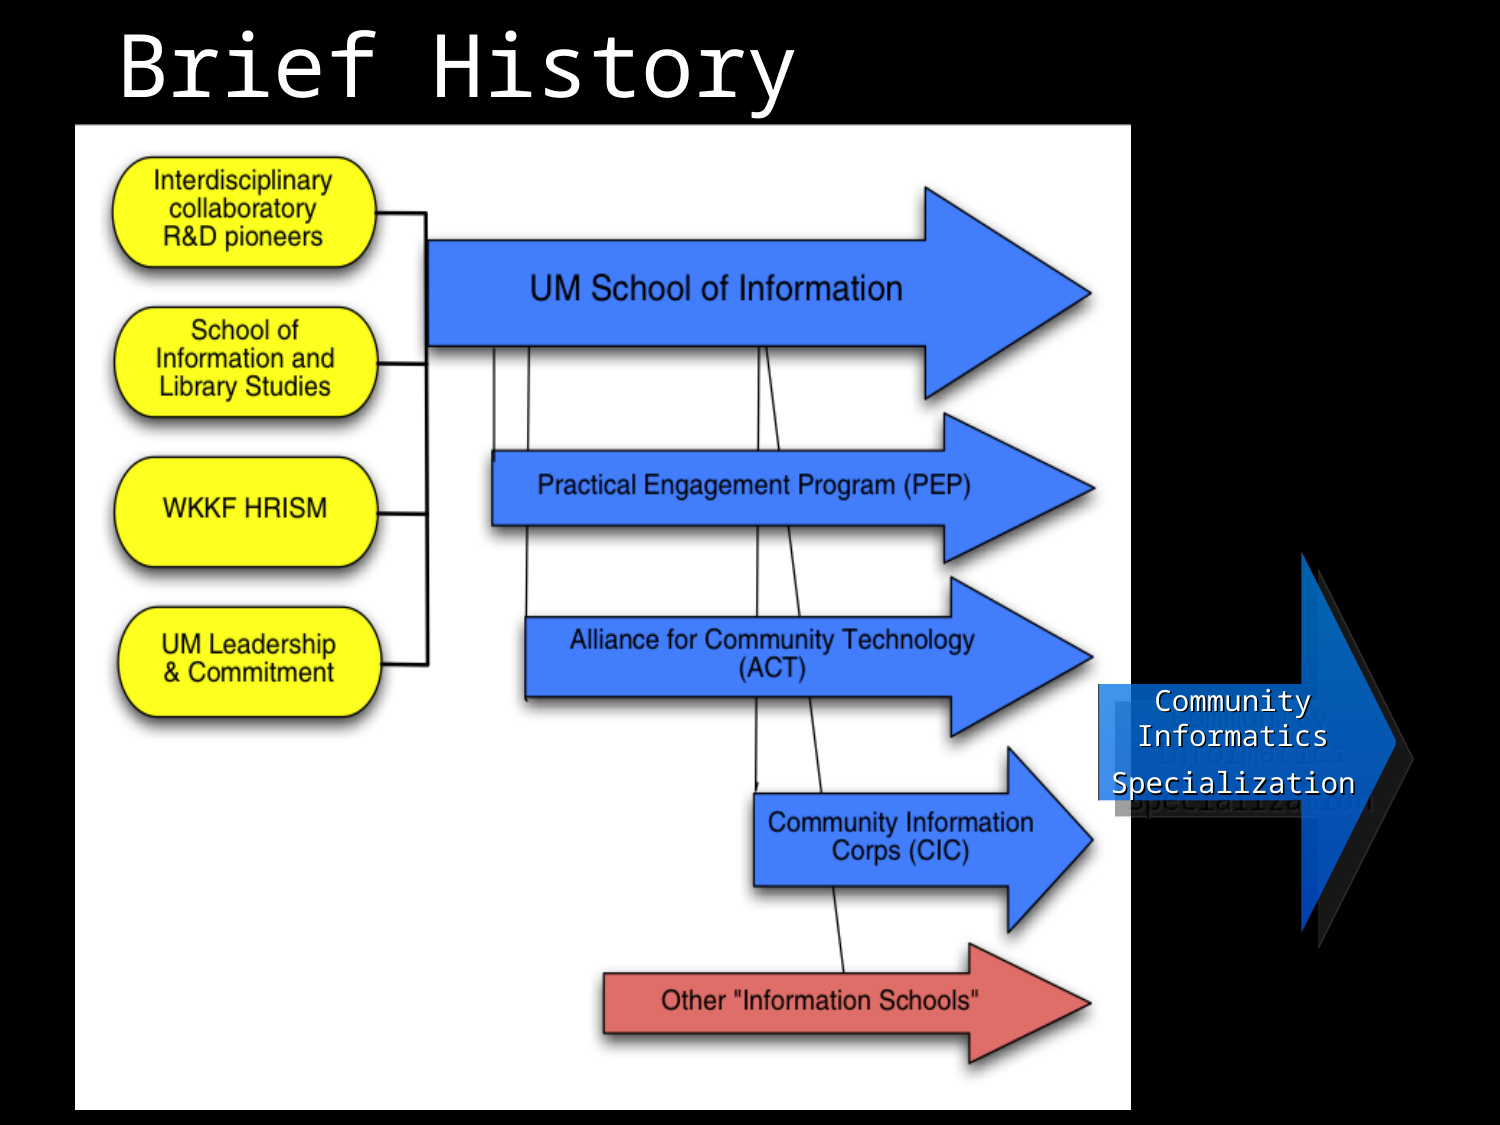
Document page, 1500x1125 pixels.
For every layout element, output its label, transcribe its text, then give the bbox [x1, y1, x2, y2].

text_box Community Informatics Specialization [1098, 551, 1397, 933]
picture [75, 124, 1131, 1110]
title Brief History [111, 0, 1319, 230]
